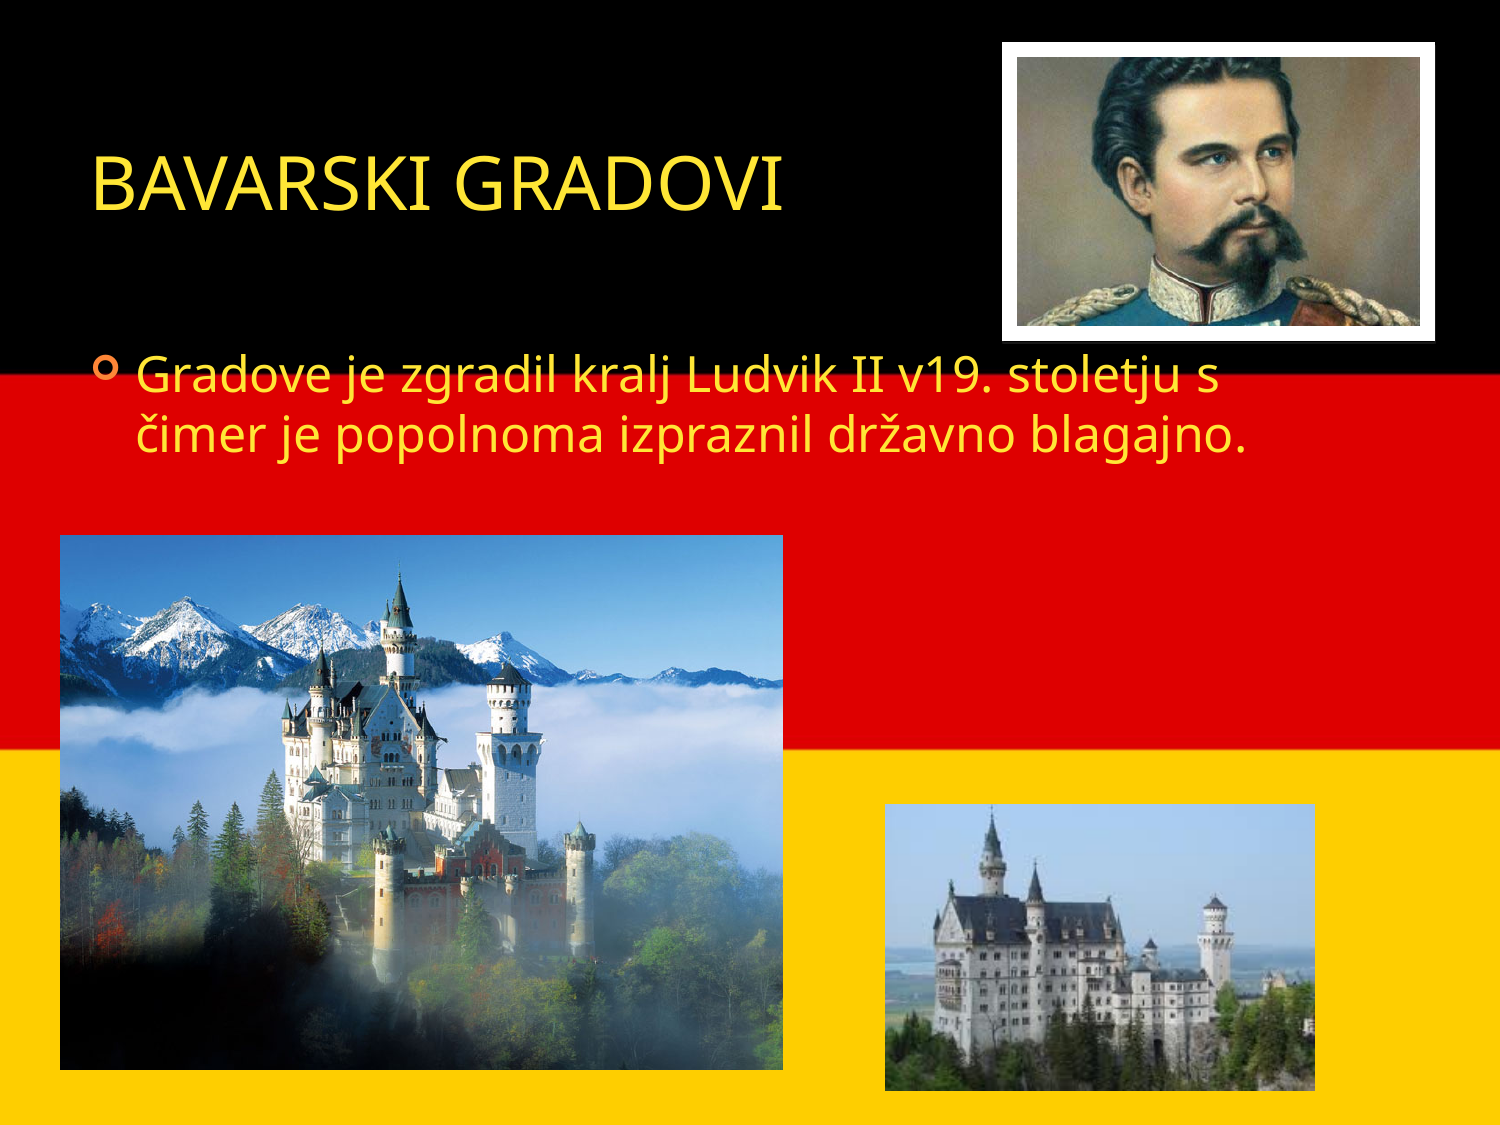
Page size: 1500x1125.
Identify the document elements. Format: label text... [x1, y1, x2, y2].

title Bavarski gradovi [75, 45, 1002, 233]
picture [0, 0, 1500, 1125]
list Gradove je zgradil kralj Ludvik II v19. stoletju s čimer je popolnoma izpraznil državno blagajno. [75, 262, 1300, 1062]
